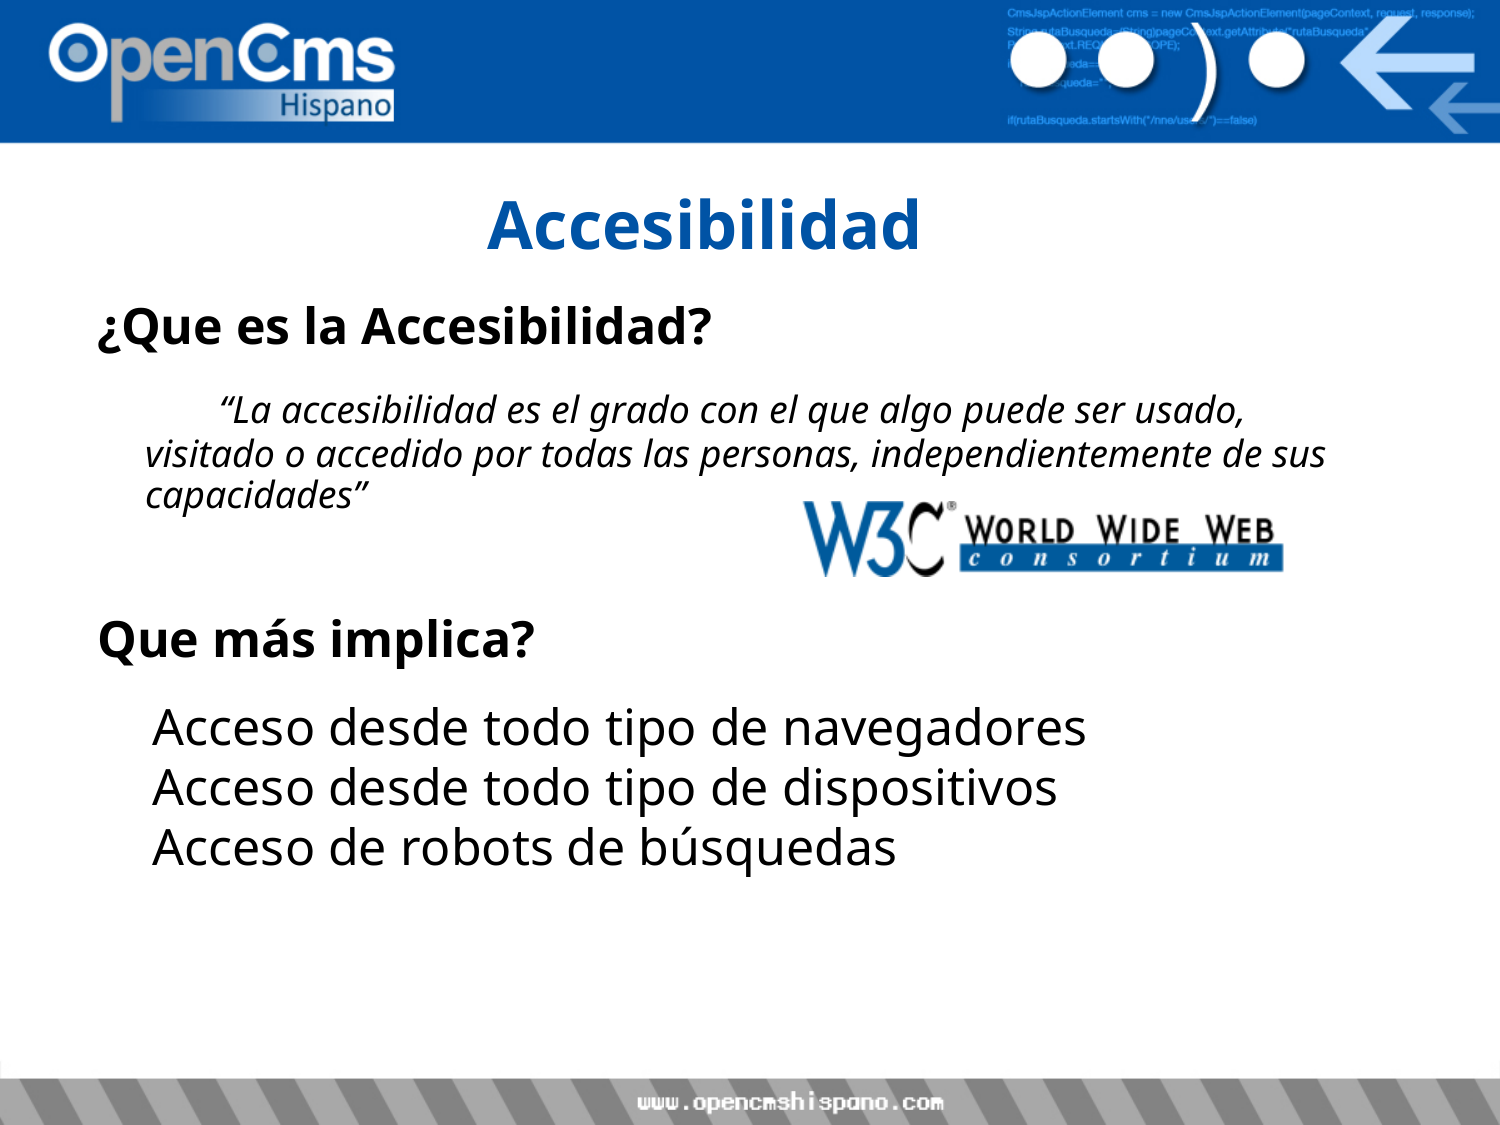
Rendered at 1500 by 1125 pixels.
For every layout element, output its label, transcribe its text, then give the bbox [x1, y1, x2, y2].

text_box Accesibilidad [82, 140, 1329, 299]
picture [0, 0, 1500, 1125]
text_box ¿Que es la Accesibilidad? “La accesibilidad es el grado con el que algo puede ser usado, visitado o accedido por todas las personas, independientemente de sus capacidades” Que más implica? Acceso desde todo tipo de navegadores Acceso desde todo tipo de dispositivos Acceso de robots de búsquedas [81, 299, 1338, 409]
